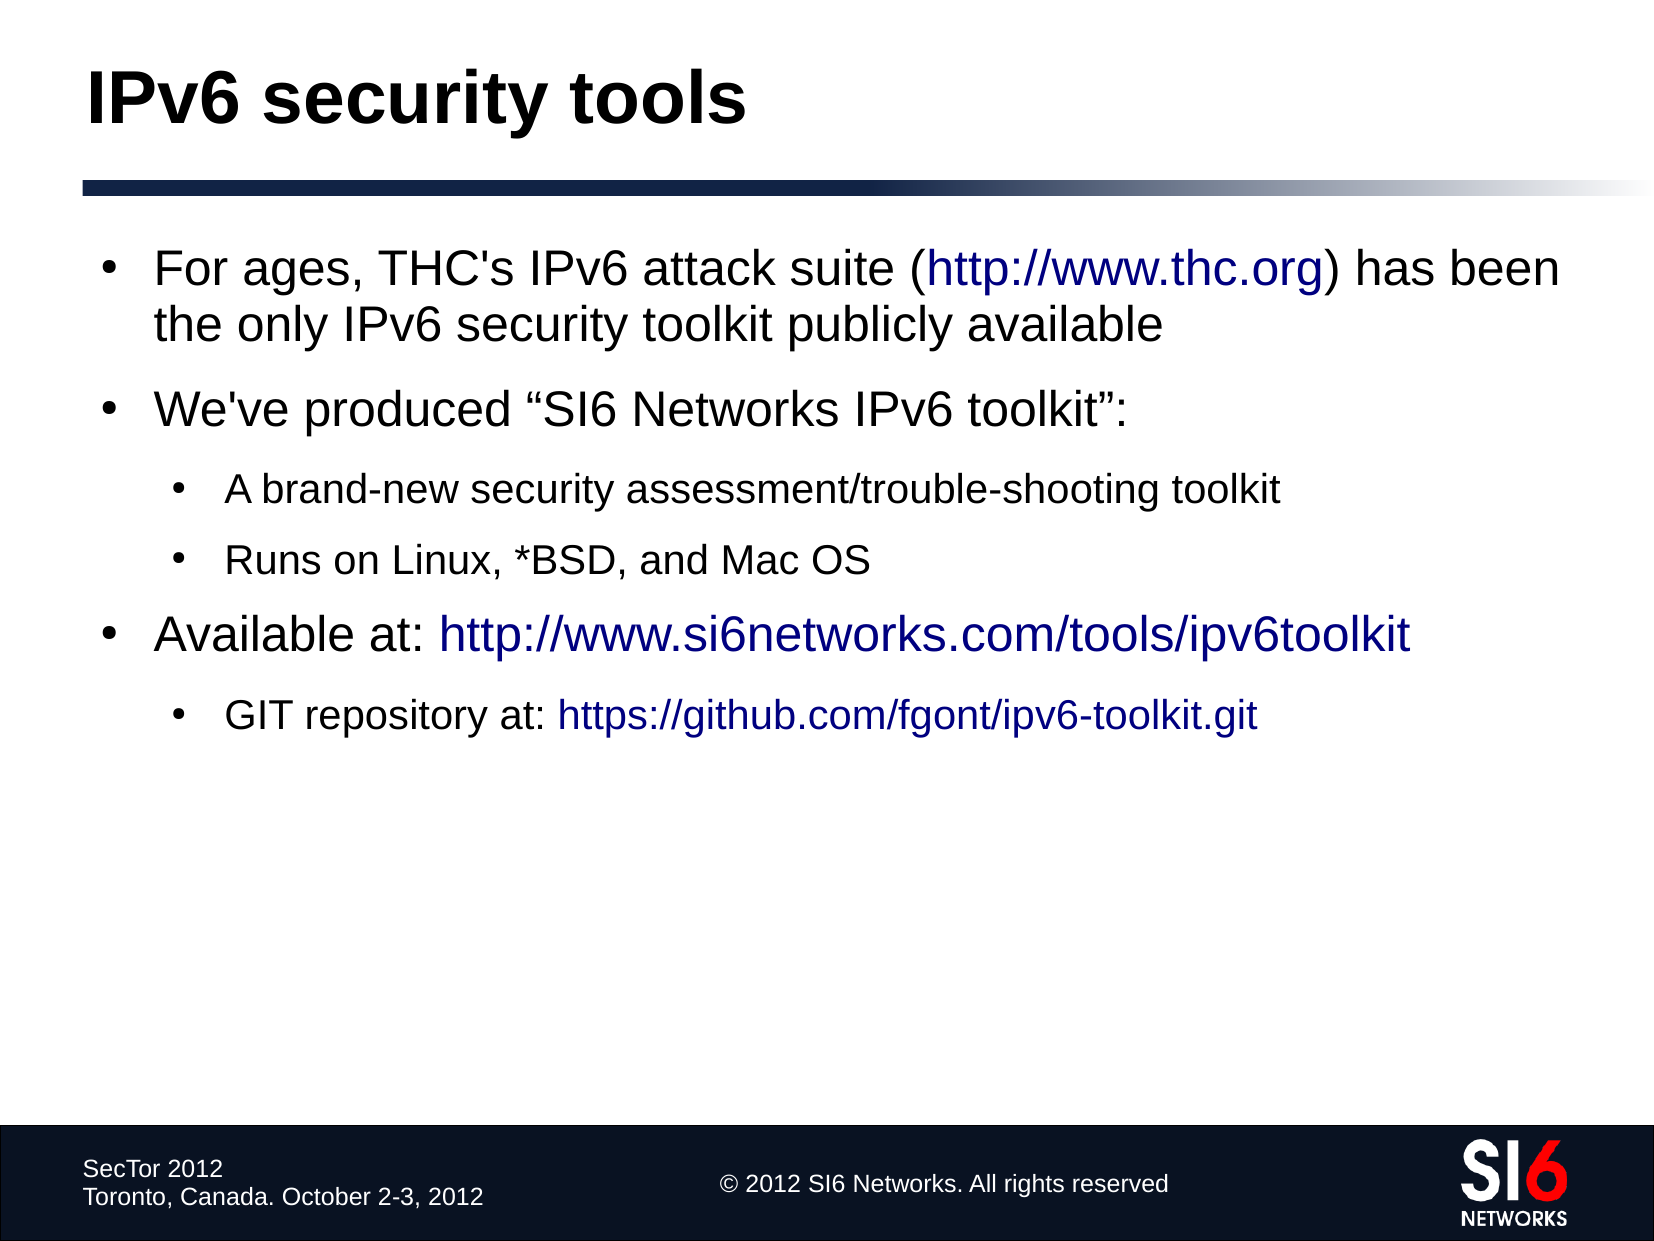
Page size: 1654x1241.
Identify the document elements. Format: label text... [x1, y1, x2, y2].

list For ages, THC's IPv6 attack suite (http://www.thc.org) has been the only IPv6 security toolkit publicly available We've produced “SI6 Networks IPv6 toolkit”: A brand-new security assessment/trouble-shooting toolkit Runs on Linux, *BSD, and Mac OS Available at: http://www.si6networks.com/tools/ipv6toolkit GIT repository at: https://github.com/fgont/ipv6-toolkit.git [82, 240, 1571, 1059]
picture [1461, 1139, 1567, 1226]
title IPv6 security tools [86, 30, 1576, 166]
